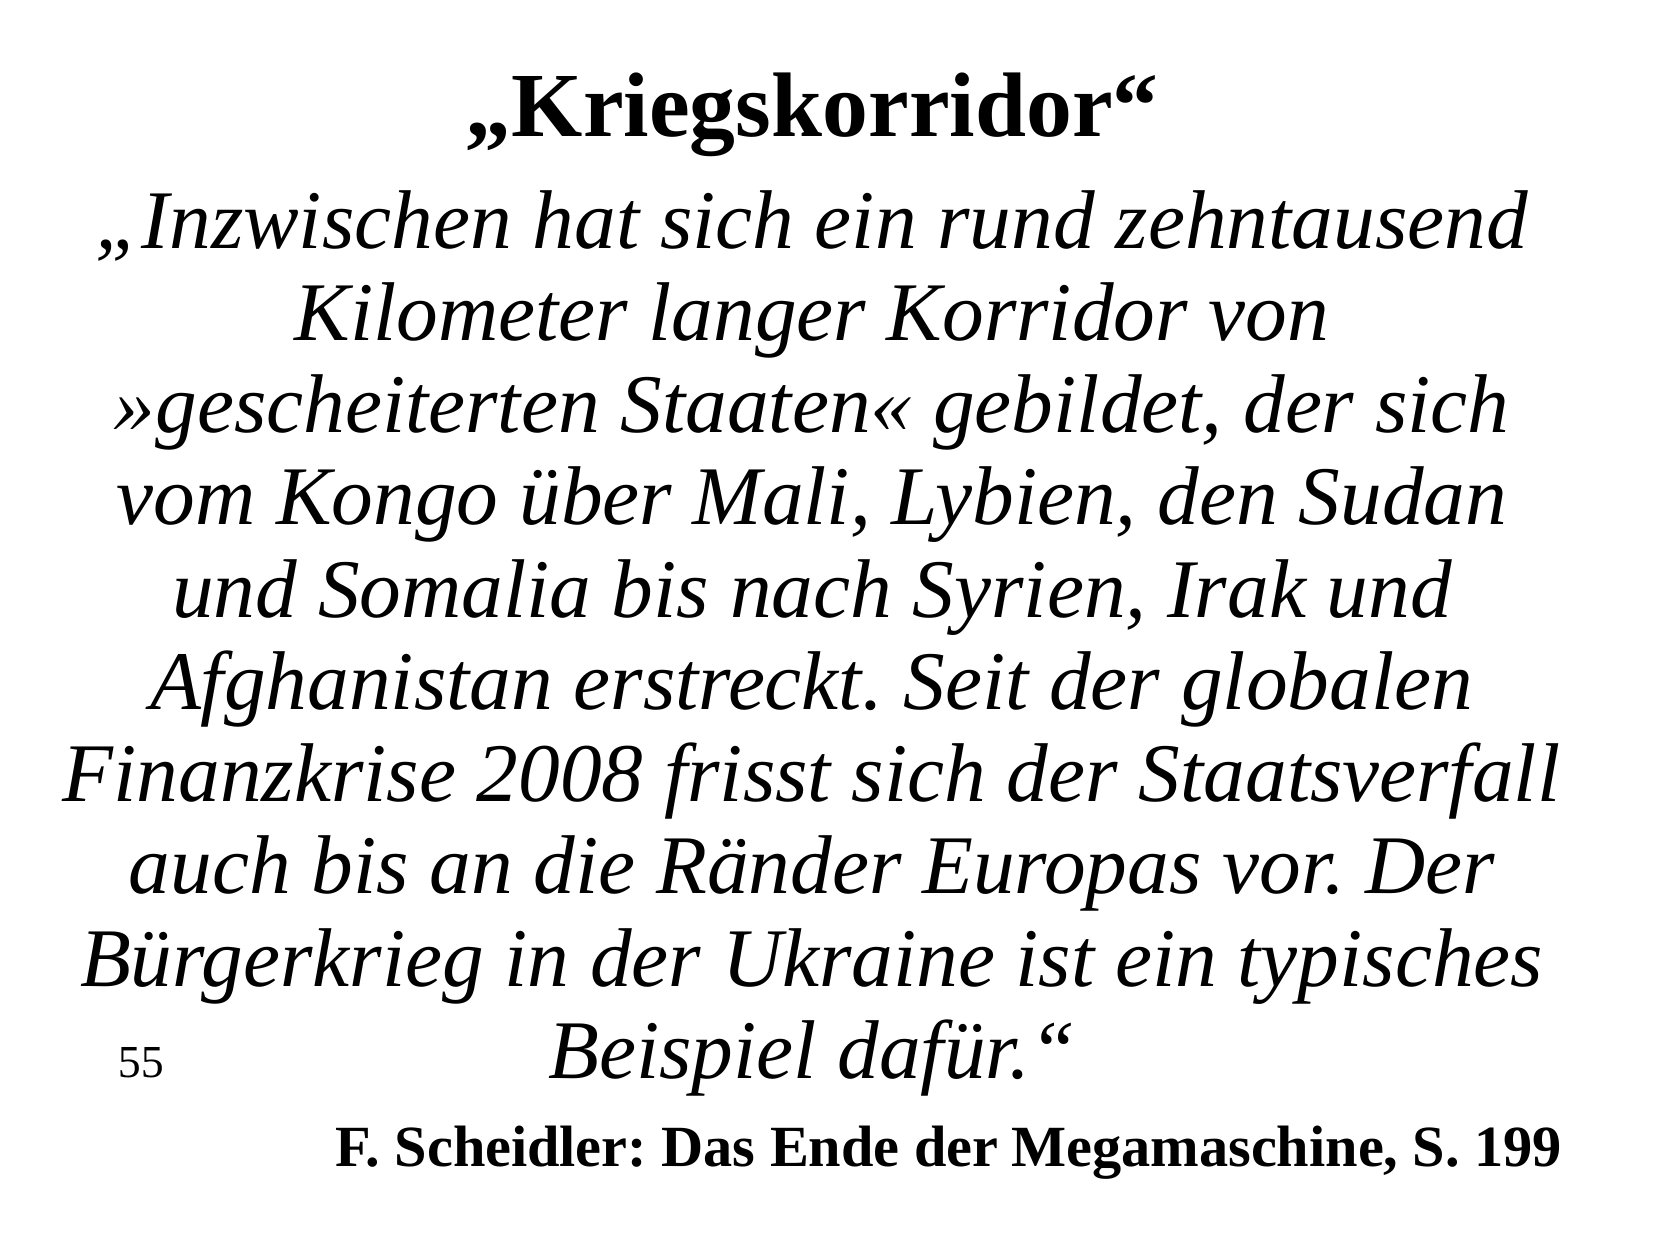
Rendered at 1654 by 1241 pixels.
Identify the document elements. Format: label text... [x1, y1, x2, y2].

text_box „Kriegskorridor“ „Inzwischen hat sich ein rund zehntausend Kilometer langer Korridor von »gescheiterten Staaten« gebildet, der sich vom Kongo über Mali, Lybien, den Sudan und Somalia bis nach Syrien, Irak und Afghanistan erstreckt. Seit der globalen Finanzkrise 2008 frisst sich der Staatsverfall auch bis an die Ränder Europas vor. Der Bürgerkrieg in der Ukraine ist ein typisches Beispiel dafür.“ F. Scheidler: Das Ende der Megamaschine, S. 199 [47, 47, 1601, 1190]
text_box <Foliennummer> [0, 1029, 317, 1138]
